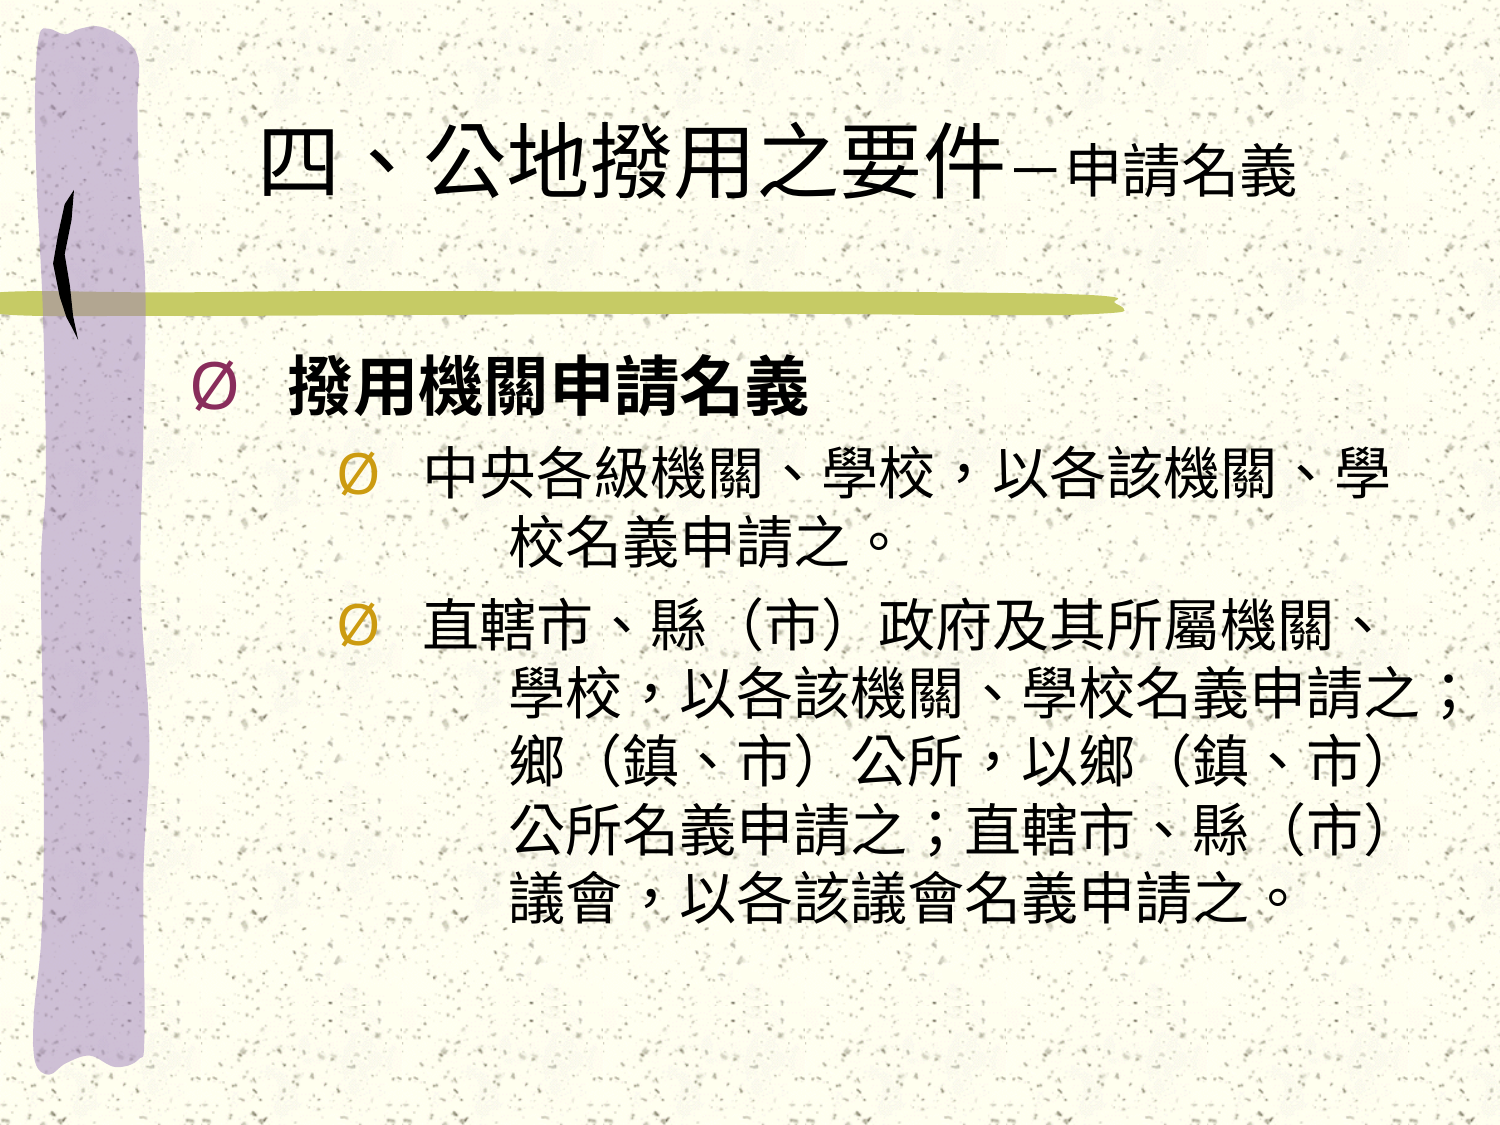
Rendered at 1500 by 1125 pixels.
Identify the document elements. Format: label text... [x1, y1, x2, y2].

list 撥用機關申請名義 中央各級機關、學校，以各該機關、學校名義申請之。 直轄市、縣（市）政府及其所屬機關、學校，以各該機關、學校名義申請之；鄉（鎮、市）公所，以鄉（鎮、市）公所名義申請之；直轄市、縣（市）議會，以各該議會名義申請之。 [174, 337, 1450, 1013]
title 四、公地撥用之要件－申請名義 [242, 101, 1368, 217]
